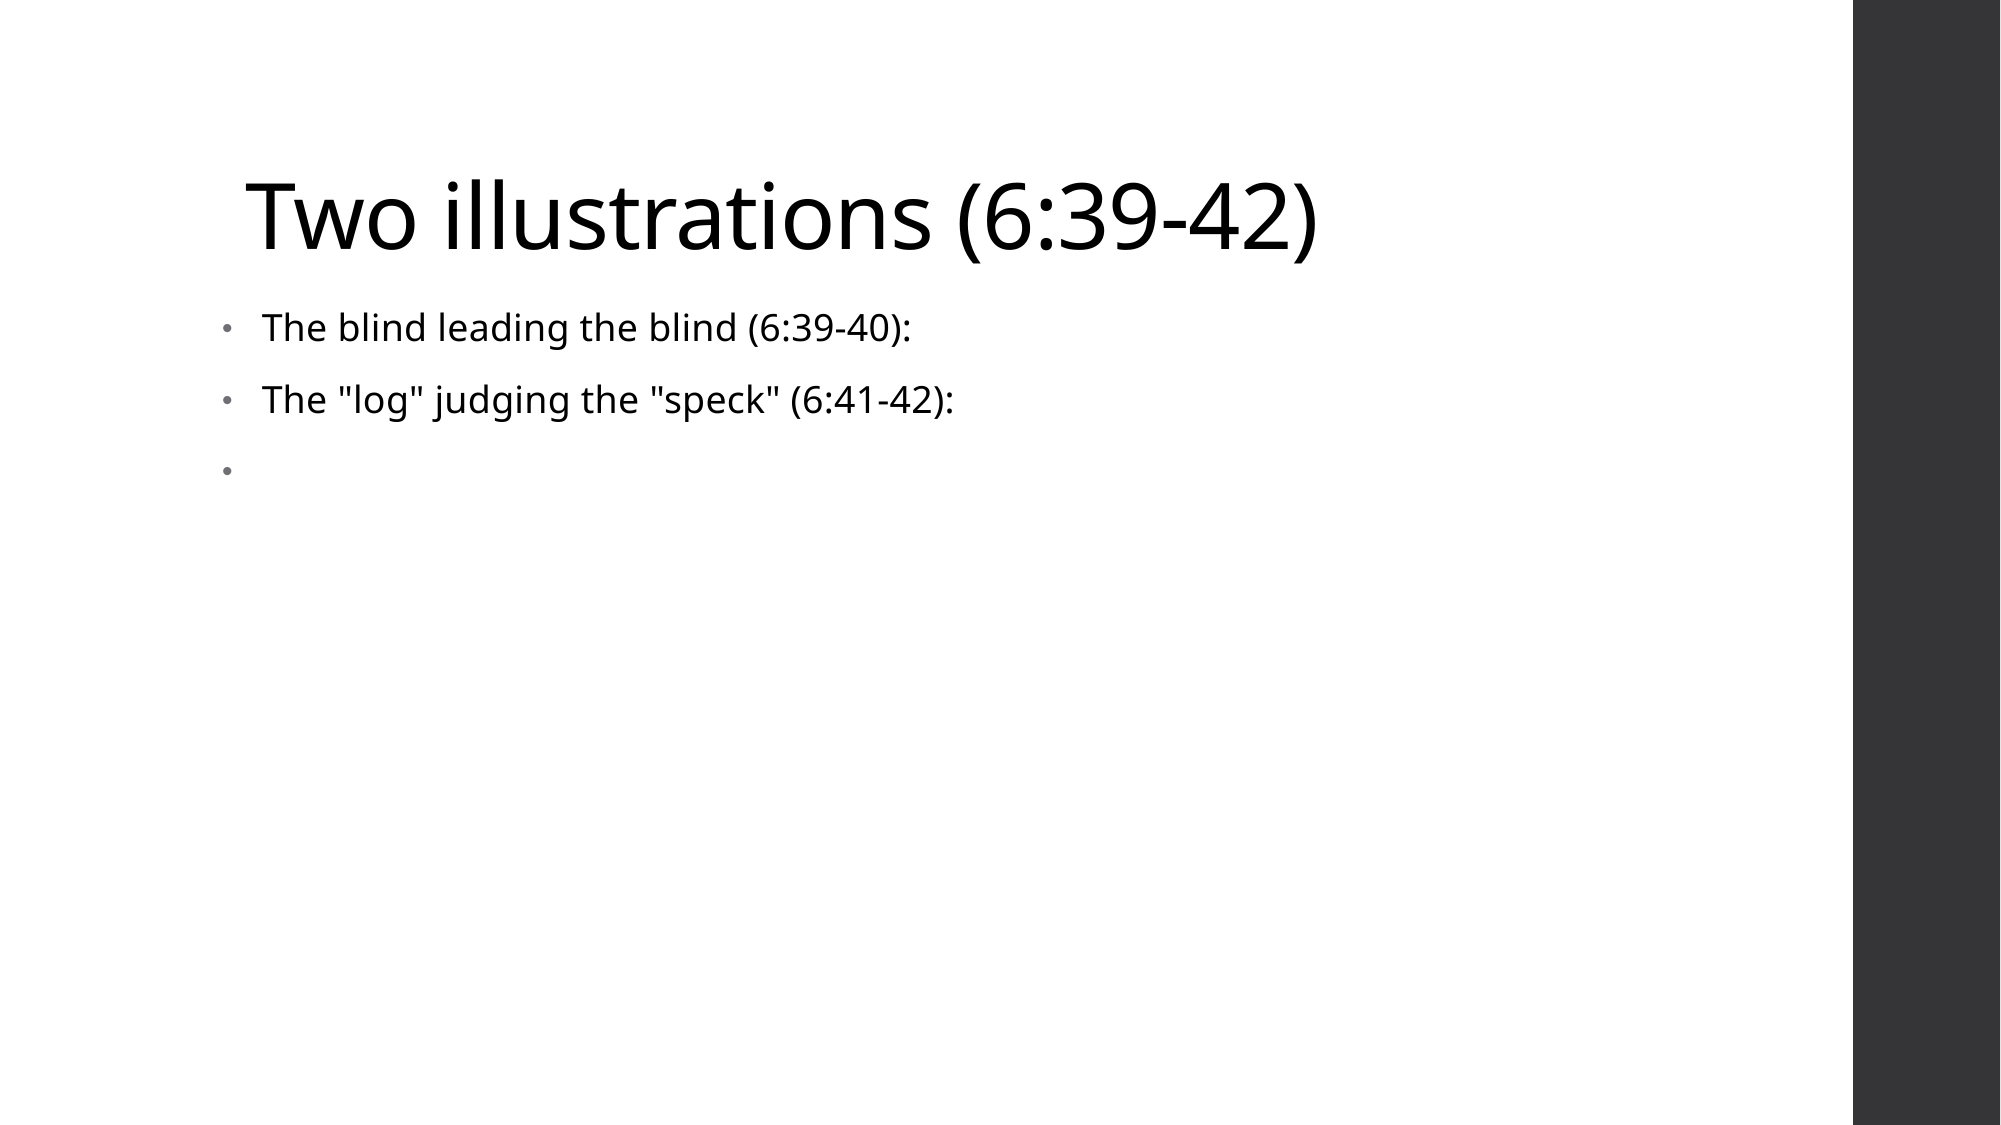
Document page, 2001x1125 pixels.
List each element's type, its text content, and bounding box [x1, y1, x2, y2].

list The blind leading the blind (6:39-40): The "log" judging the "speck" (6:41-42): [206, 299, 1617, 1014]
title Two illustrations (6:39-42) [206, 60, 1797, 278]
